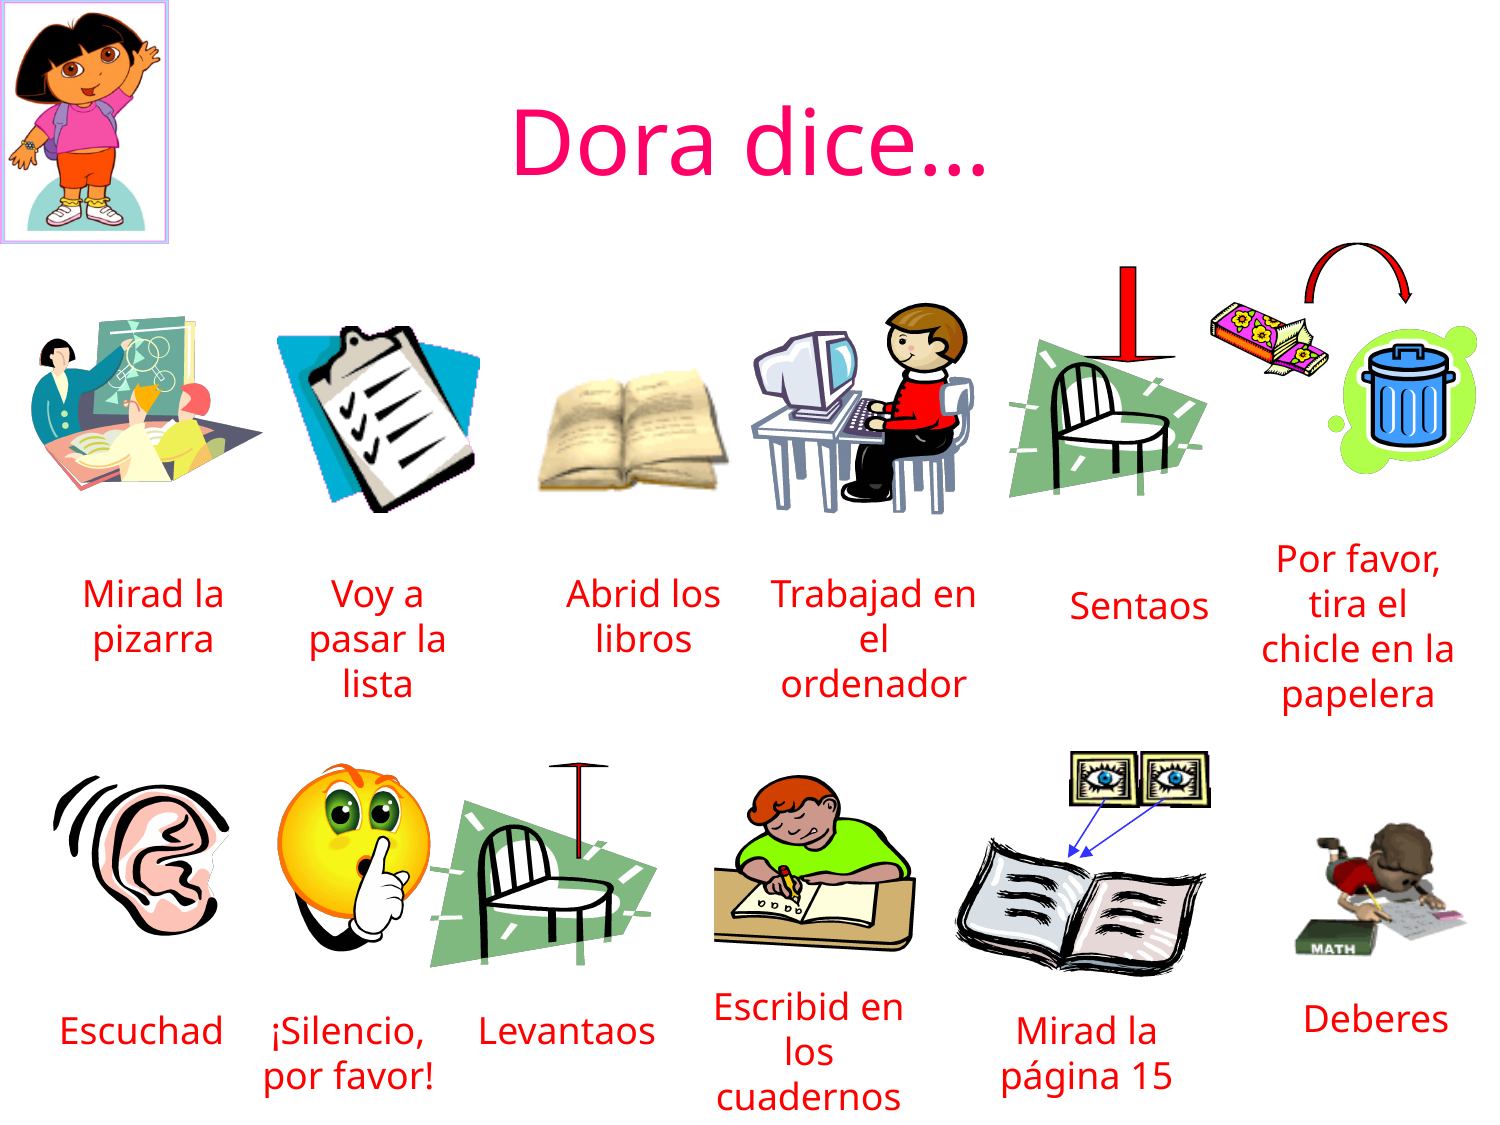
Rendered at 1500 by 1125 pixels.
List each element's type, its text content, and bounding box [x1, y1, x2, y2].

picture [950, 834, 1211, 980]
text_box [1120, 267, 1136, 337]
text_box Mirad la pizarra [41, 562, 265, 668]
text_box Escribid en los cuadernos [690, 974, 927, 1125]
text_box Voy a pasar la lista [265, 562, 491, 713]
picture [525, 314, 736, 497]
text_box Levantaos [454, 999, 680, 1060]
picture [53, 774, 231, 937]
picture [277, 763, 661, 970]
picture [0, 0, 169, 244]
text_box [1305, 243, 1411, 303]
text_box Dora dice… [169, 45, 1425, 233]
picture [1069, 751, 1211, 808]
text_box Por favor, tira el chicle en la papelera [1246, 527, 1471, 723]
picture [714, 774, 916, 952]
text_box Abrid los libros [537, 562, 749, 668]
text_box Sentaos [1021, 574, 1246, 635]
text_box Escuchad [29, 999, 242, 1060]
picture [277, 326, 480, 513]
picture [1009, 302, 1477, 500]
text_box Trabajad en el ordenador [749, 562, 999, 713]
picture [750, 302, 975, 515]
picture [1293, 798, 1471, 977]
picture [29, 314, 265, 493]
text_box Mirad la página 15 [974, 999, 1199, 1105]
text_box [549, 763, 609, 858]
text_box Deberes [1269, 987, 1483, 1049]
text_box ¡Silencio, por favor! [242, 999, 455, 1105]
